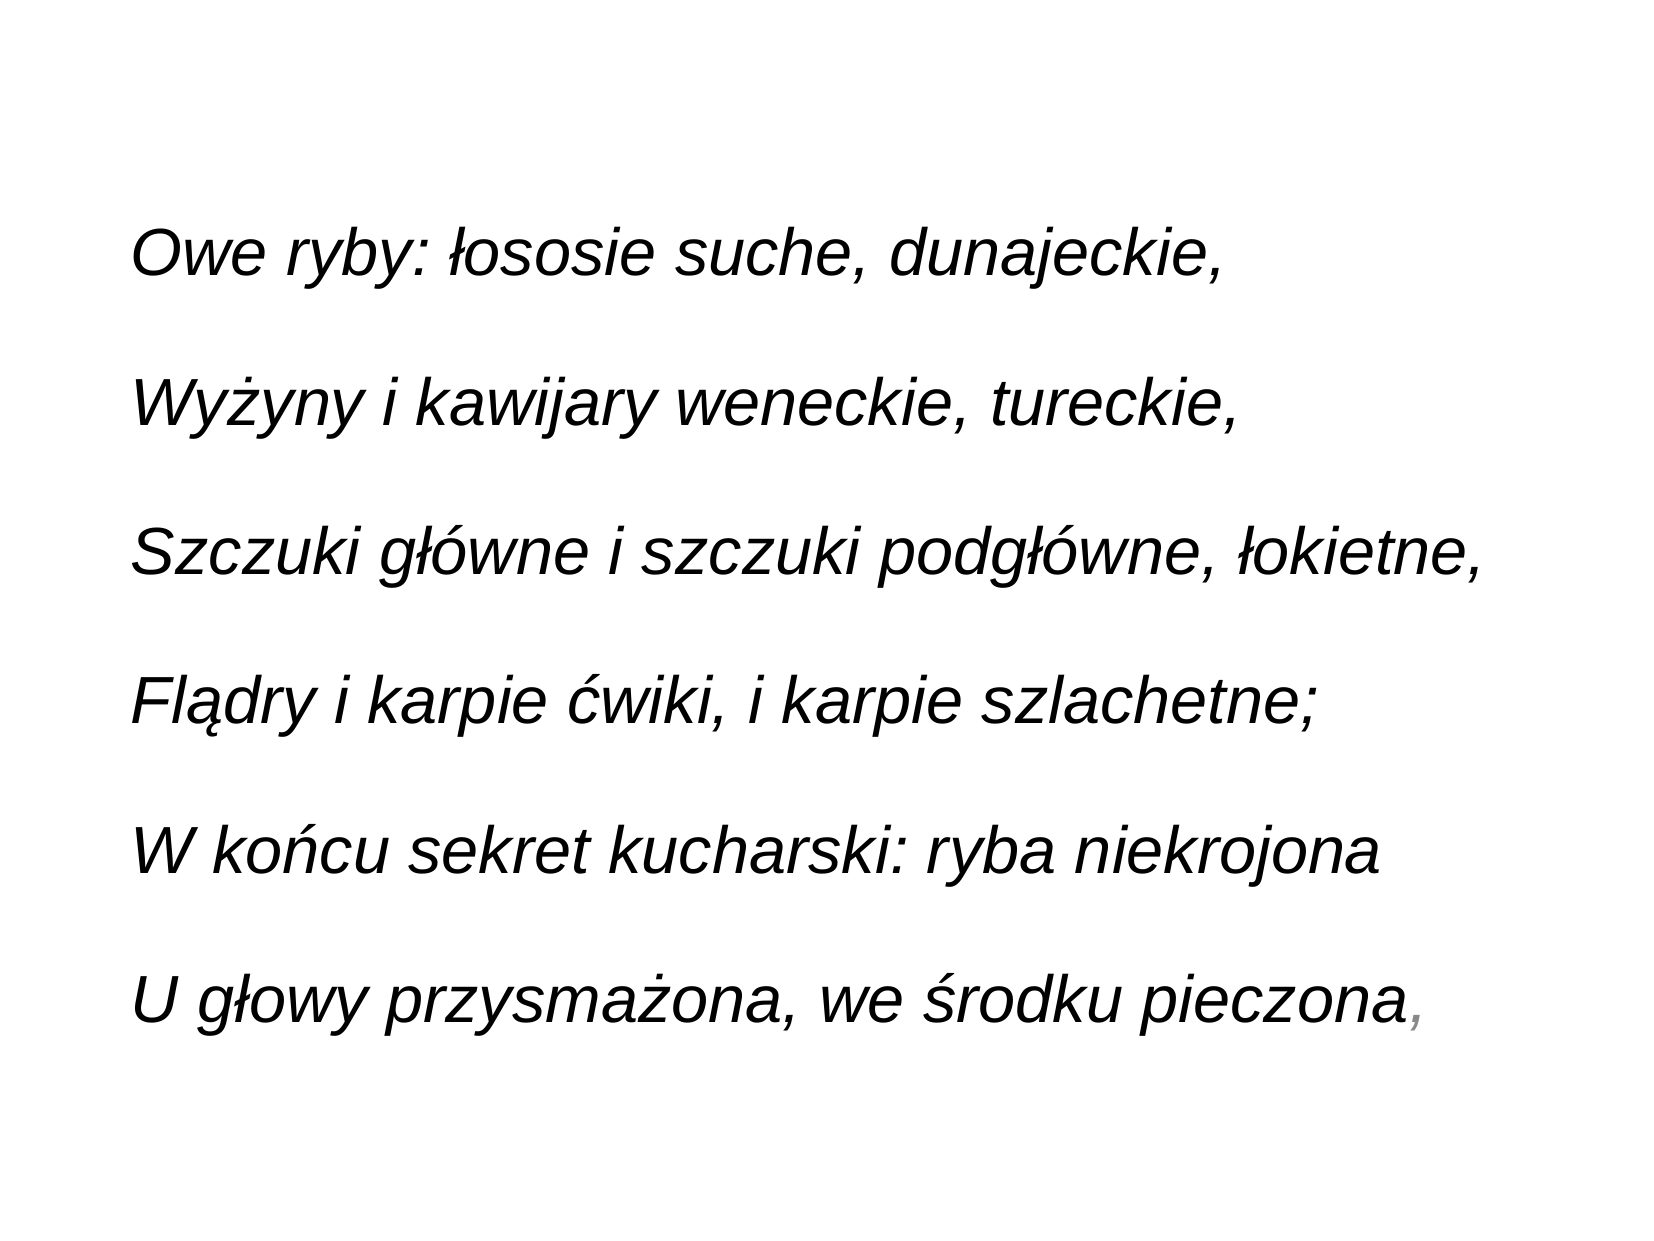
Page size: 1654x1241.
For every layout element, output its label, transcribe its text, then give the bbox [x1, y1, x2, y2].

subtitle Owe ryby: łososie suche, dunajeckie, Wyżyny i kawijary weneckie, tureckie, Szczuki główne i szczuki podgłówne, łokietne, Flądry i karpie ćwiki, i karpie szlachetne; W końcu sekret kucharski: ryba niekrojona U głowy przysmażona, we środku pieczona, [106, 0, 1512, 1229]
